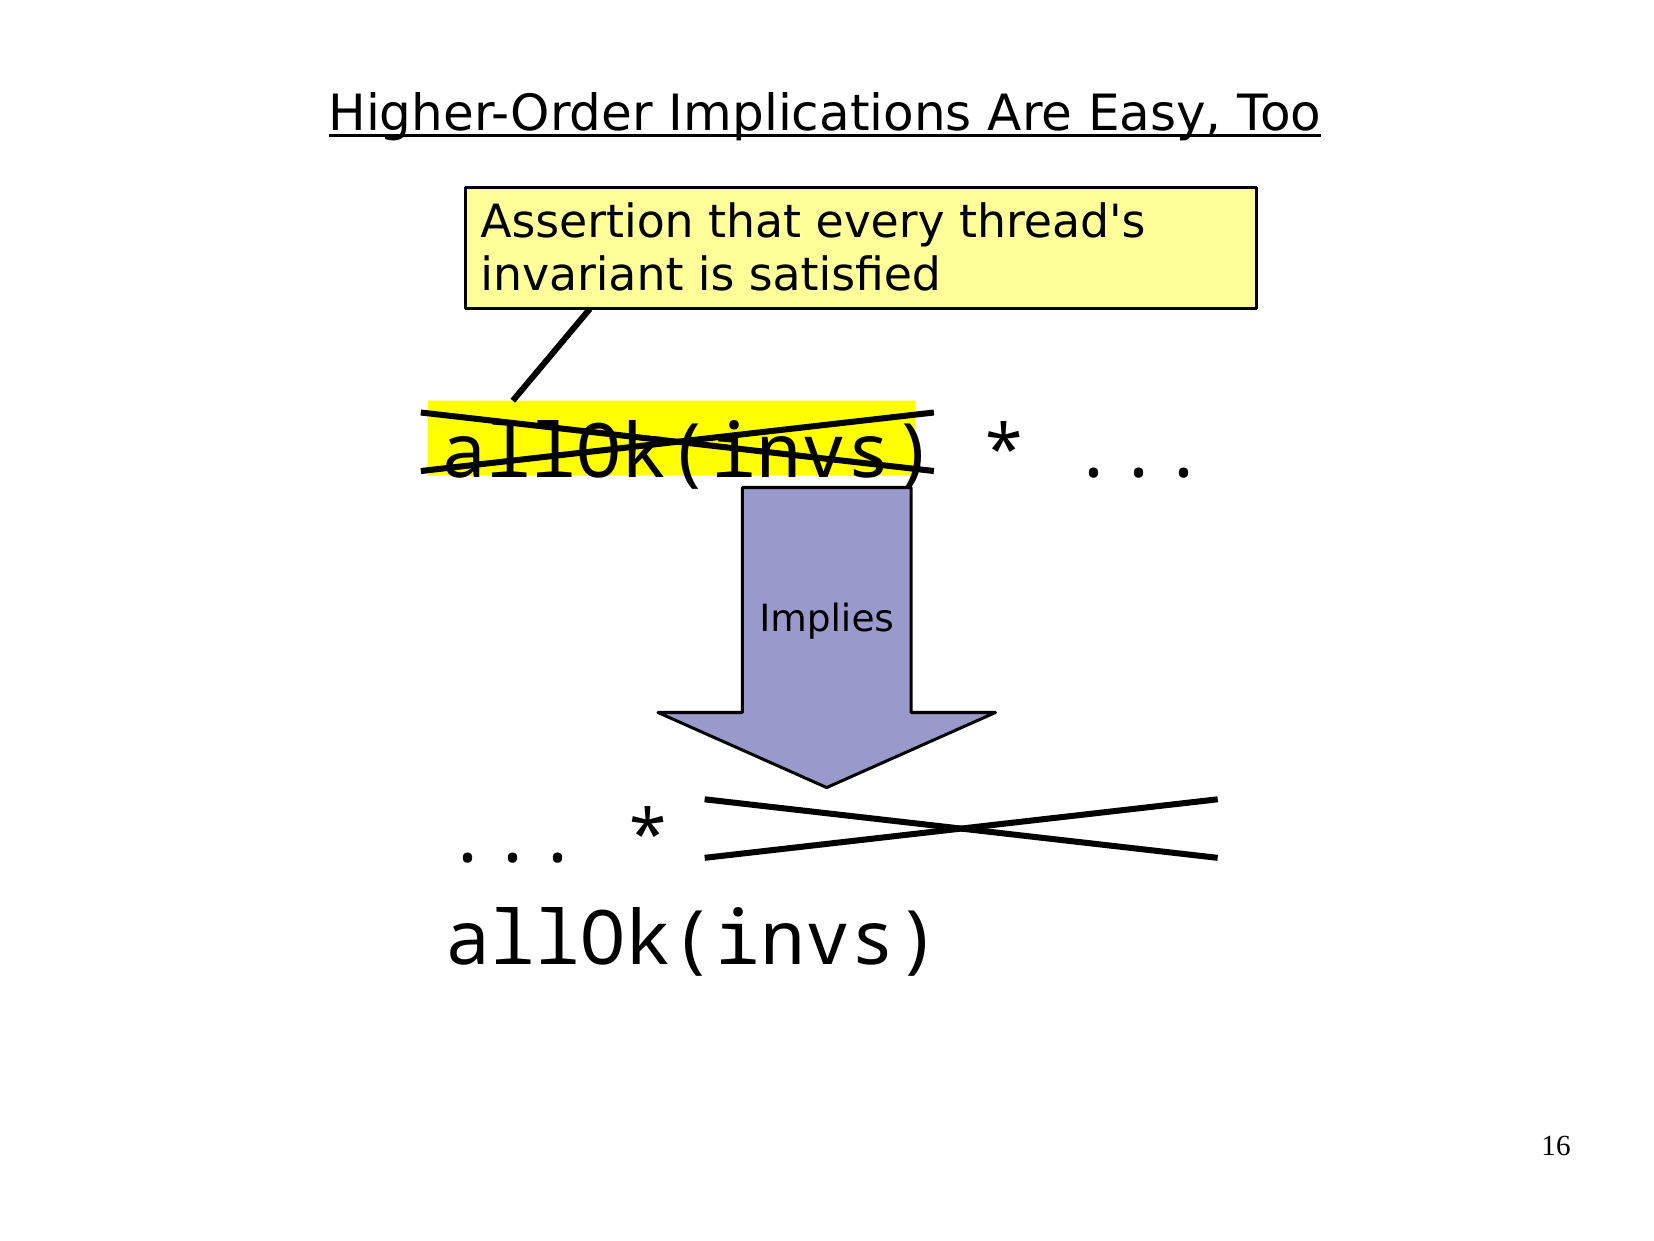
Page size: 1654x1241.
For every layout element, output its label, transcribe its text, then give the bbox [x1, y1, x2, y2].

text_box allOk(invs) * ... [426, 390, 1227, 488]
text_box allOk(invs) * ... [426, 417, 644, 467]
text_box Higher-Order Implications Are Easy, Too [313, 76, 1340, 151]
text_box Assertion that every thread's invariant is satisfied [465, 187, 1257, 309]
text_box Implies [657, 487, 996, 788]
text_box ... * allOk(invs) [430, 774, 1224, 873]
